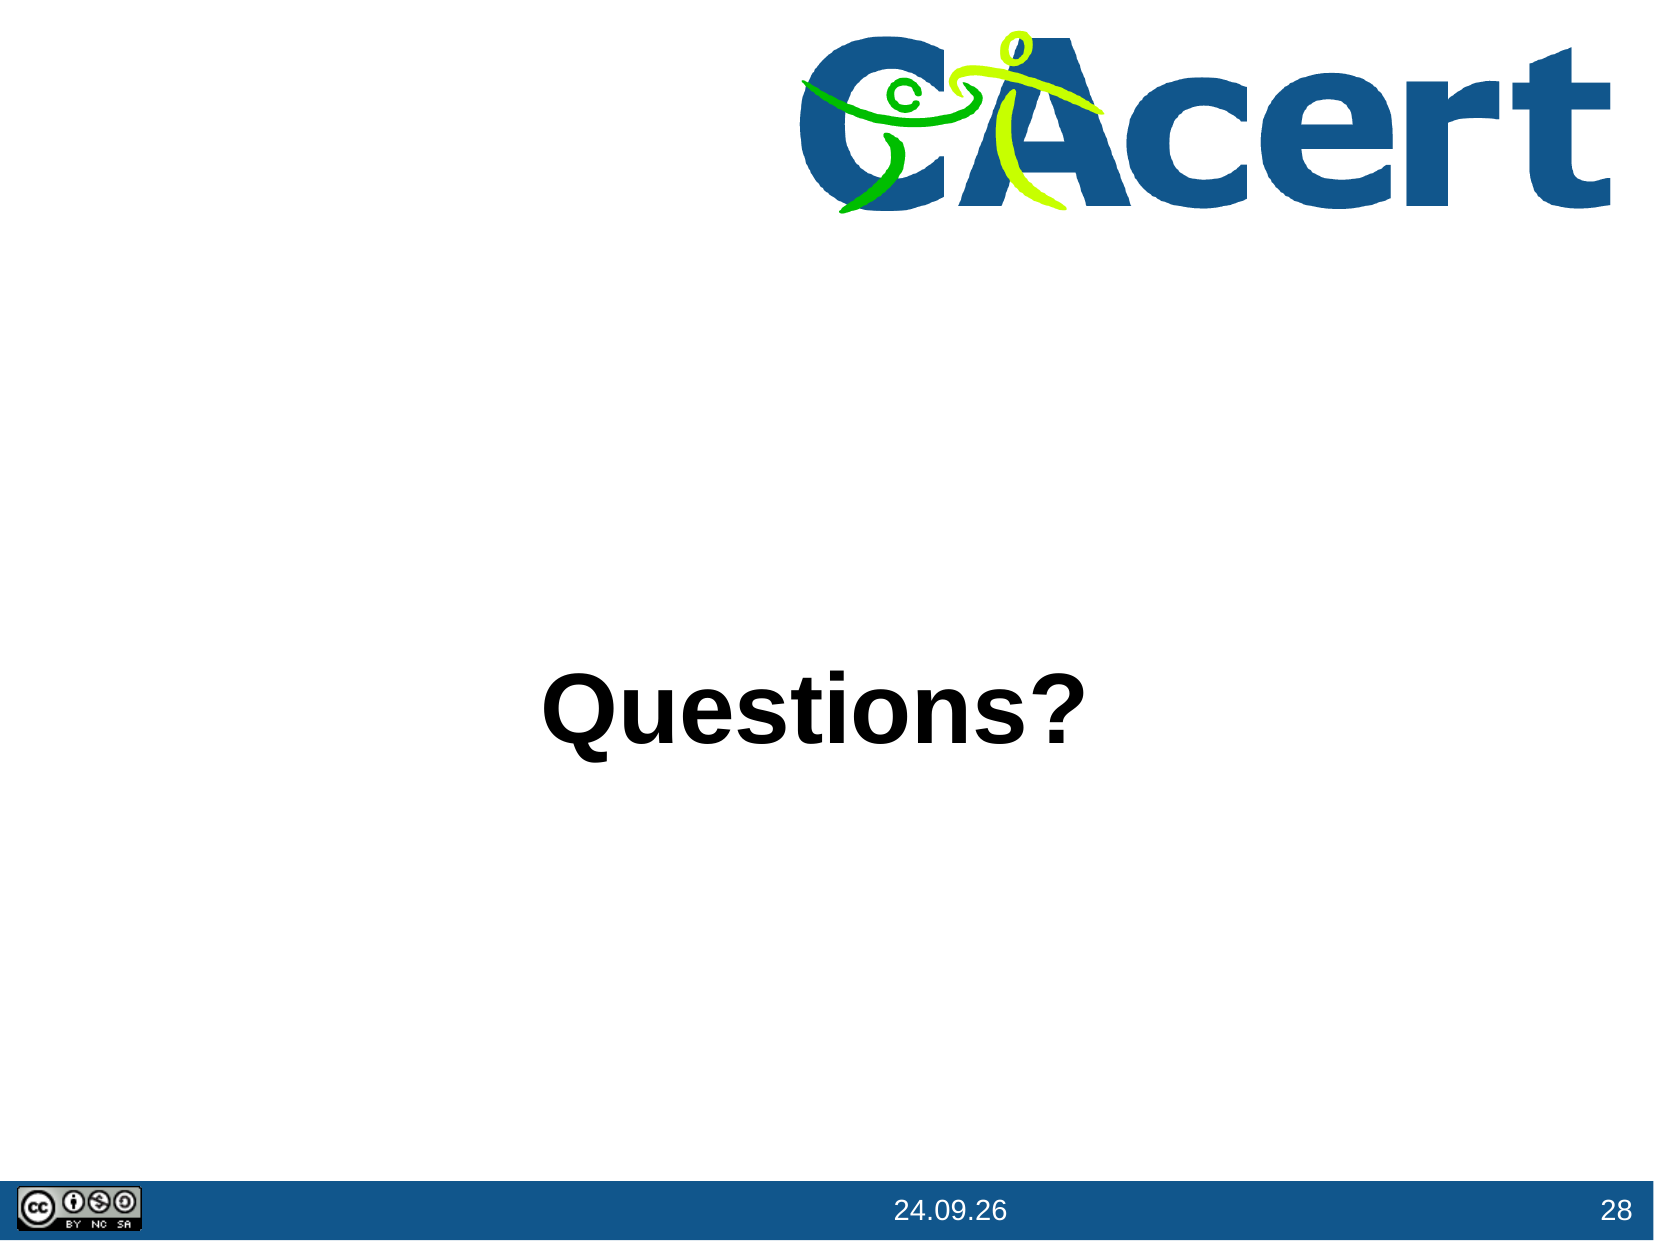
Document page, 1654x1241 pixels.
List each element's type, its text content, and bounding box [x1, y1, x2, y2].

picture [797, 27, 1613, 215]
title Questions? [70, 295, 1560, 1123]
picture [17, 1186, 142, 1231]
